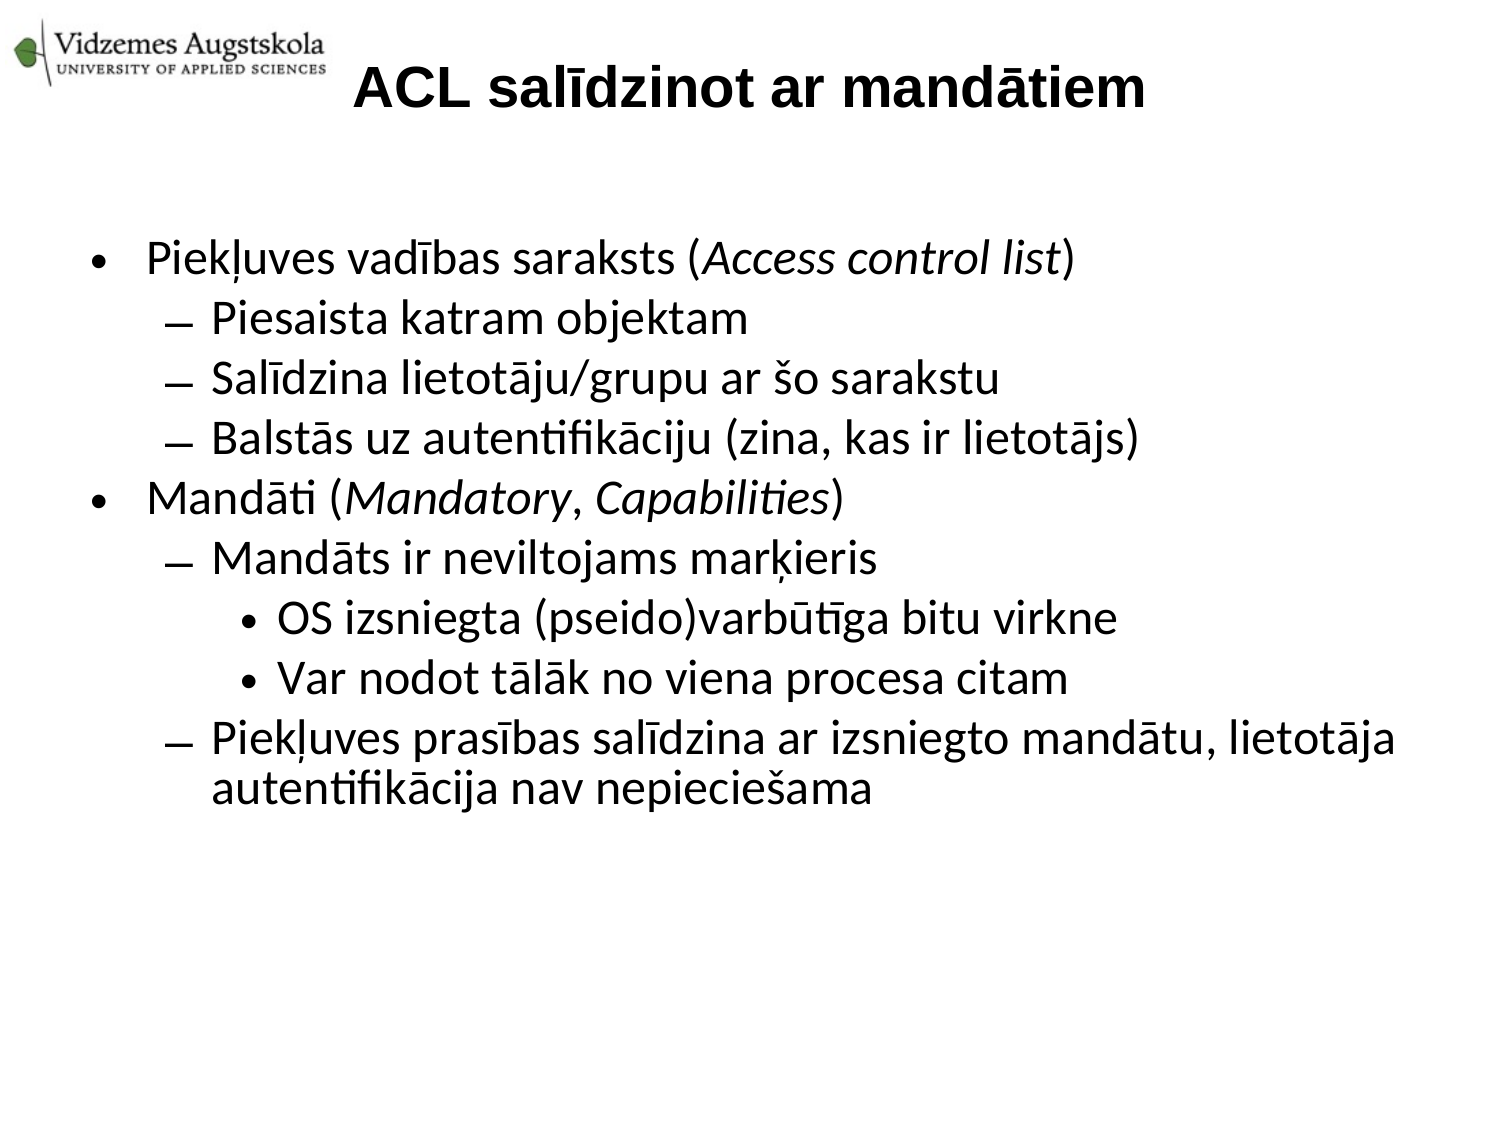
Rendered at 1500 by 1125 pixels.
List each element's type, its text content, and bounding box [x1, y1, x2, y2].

title ACL salīdzinot ar mandātiem [75, 56, 1425, 123]
picture [5, 2, 334, 102]
list Piekļuves vadības saraksts (Access control list) Piesaista katram objektam Salīdzina lietotāju/grupu ar šo sarakstu Balstās uz autentifikāciju (zina, kas ir lietotājs) Mandāti (Mandatory, Capabilities) Mandāts ir neviltojams marķieris OS izsniegta (pseido)varbūtīga bitu virkne Var nodot tālāk no viena procesa citam Piekļuves prasības salīdzina ar izsniegto mandātu, lietotāja autentifikācija nav nepieciešama [75, 229, 1425, 1125]
